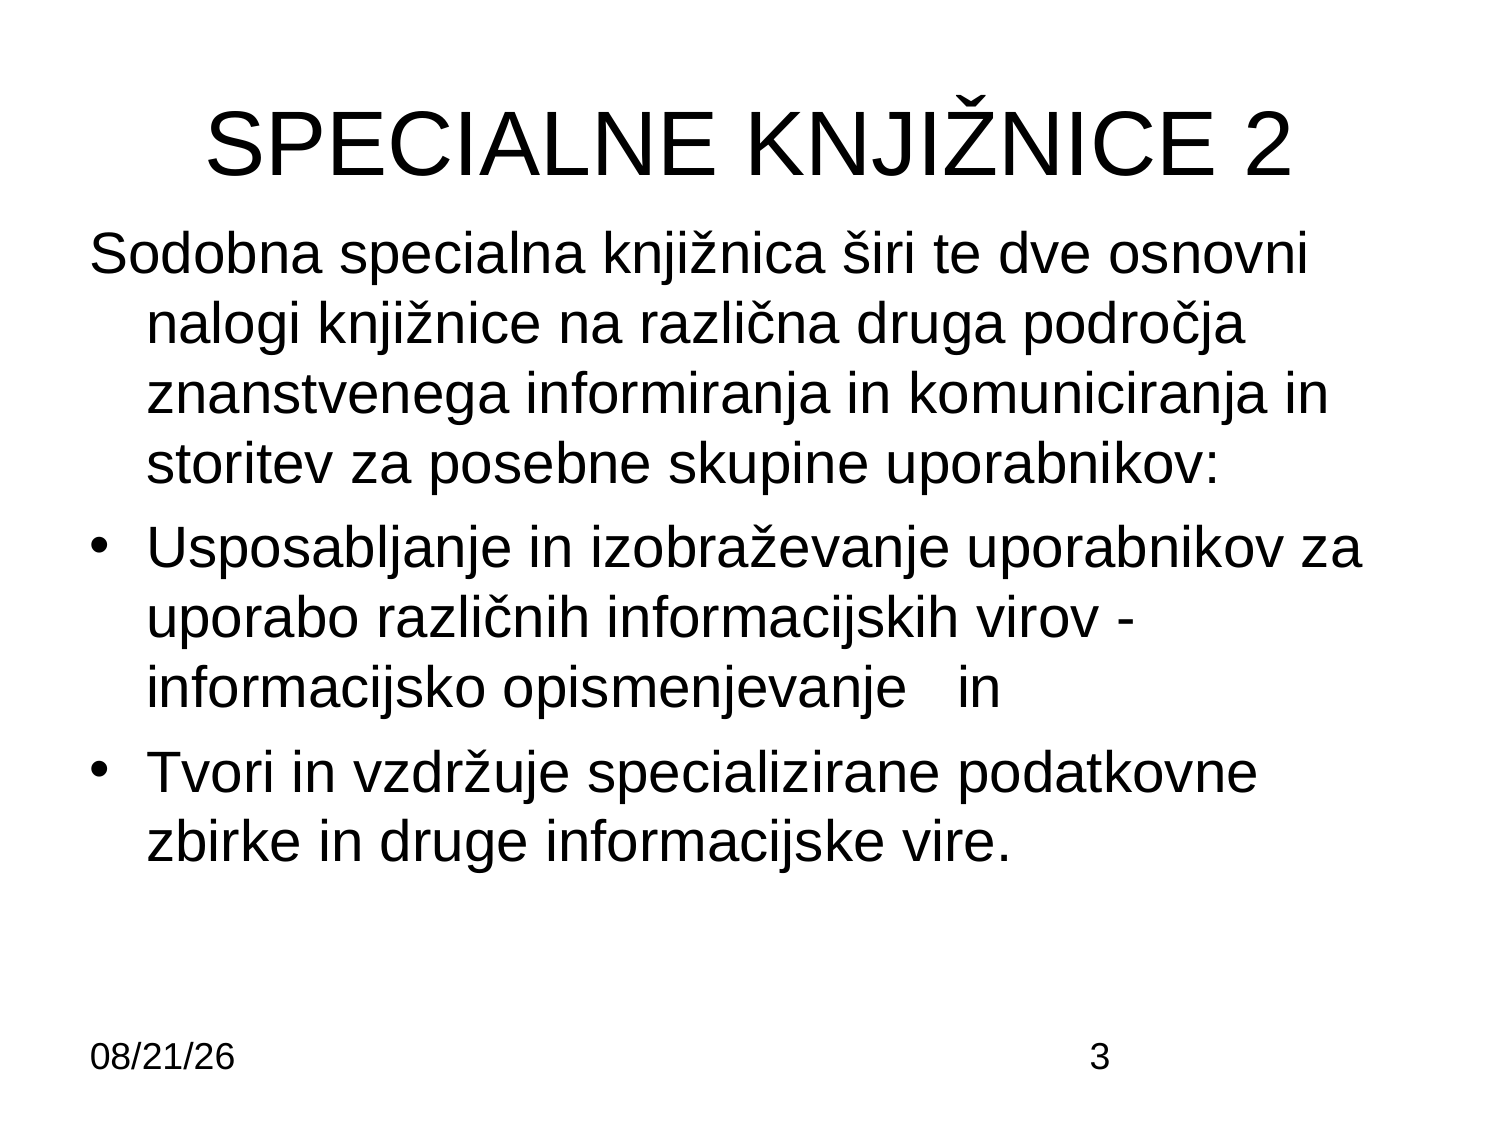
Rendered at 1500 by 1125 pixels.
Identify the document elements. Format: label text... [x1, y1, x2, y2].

list Sodobna specialna knjižnica širi te dve osnovni nalogi knjižnice na različna druga področja znanstvenega informiranja in komuniciranja in storitev za posebne skupine uporabnikov: Usposabljanje in izobraževanje uporabnikov za uporabo različnih informacijskih virov - informacijsko opismenjevanje in Tvori in vzdržuje specializirane podatkovne zbirke in druge informacijske vire. [75, 208, 1426, 1006]
title SPECIALNE KNJIŽNICE 2 [75, 45, 1426, 208]
